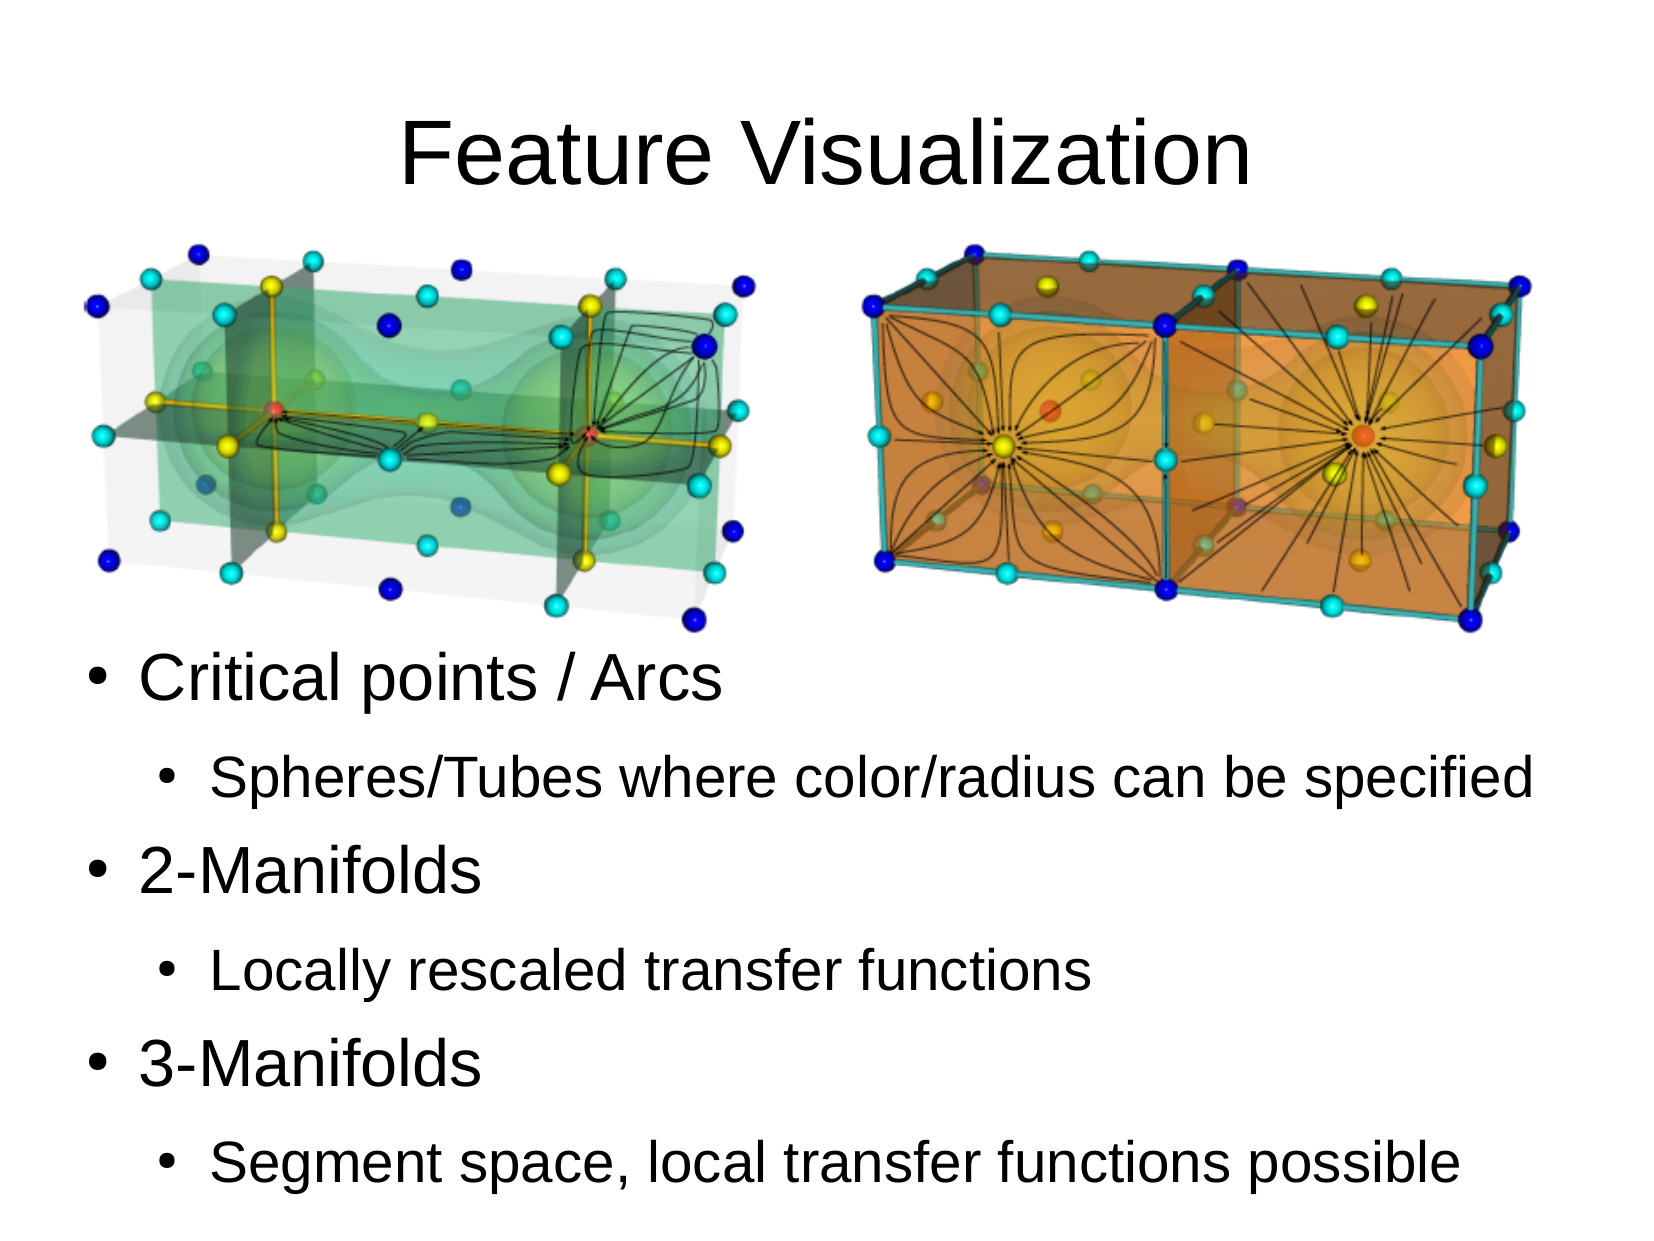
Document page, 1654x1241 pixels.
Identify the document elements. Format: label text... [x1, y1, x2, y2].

picture [65, 234, 797, 663]
picture [834, 234, 1573, 642]
title Feature Visualization [82, 49, 1571, 257]
list Critical points / Arcs Spheres/Tubes where color/radius can be specified 2-Manifolds Locally rescaled transfer functions 3-Manifolds Segment space, local transfer functions possible [68, 640, 1557, 1241]
